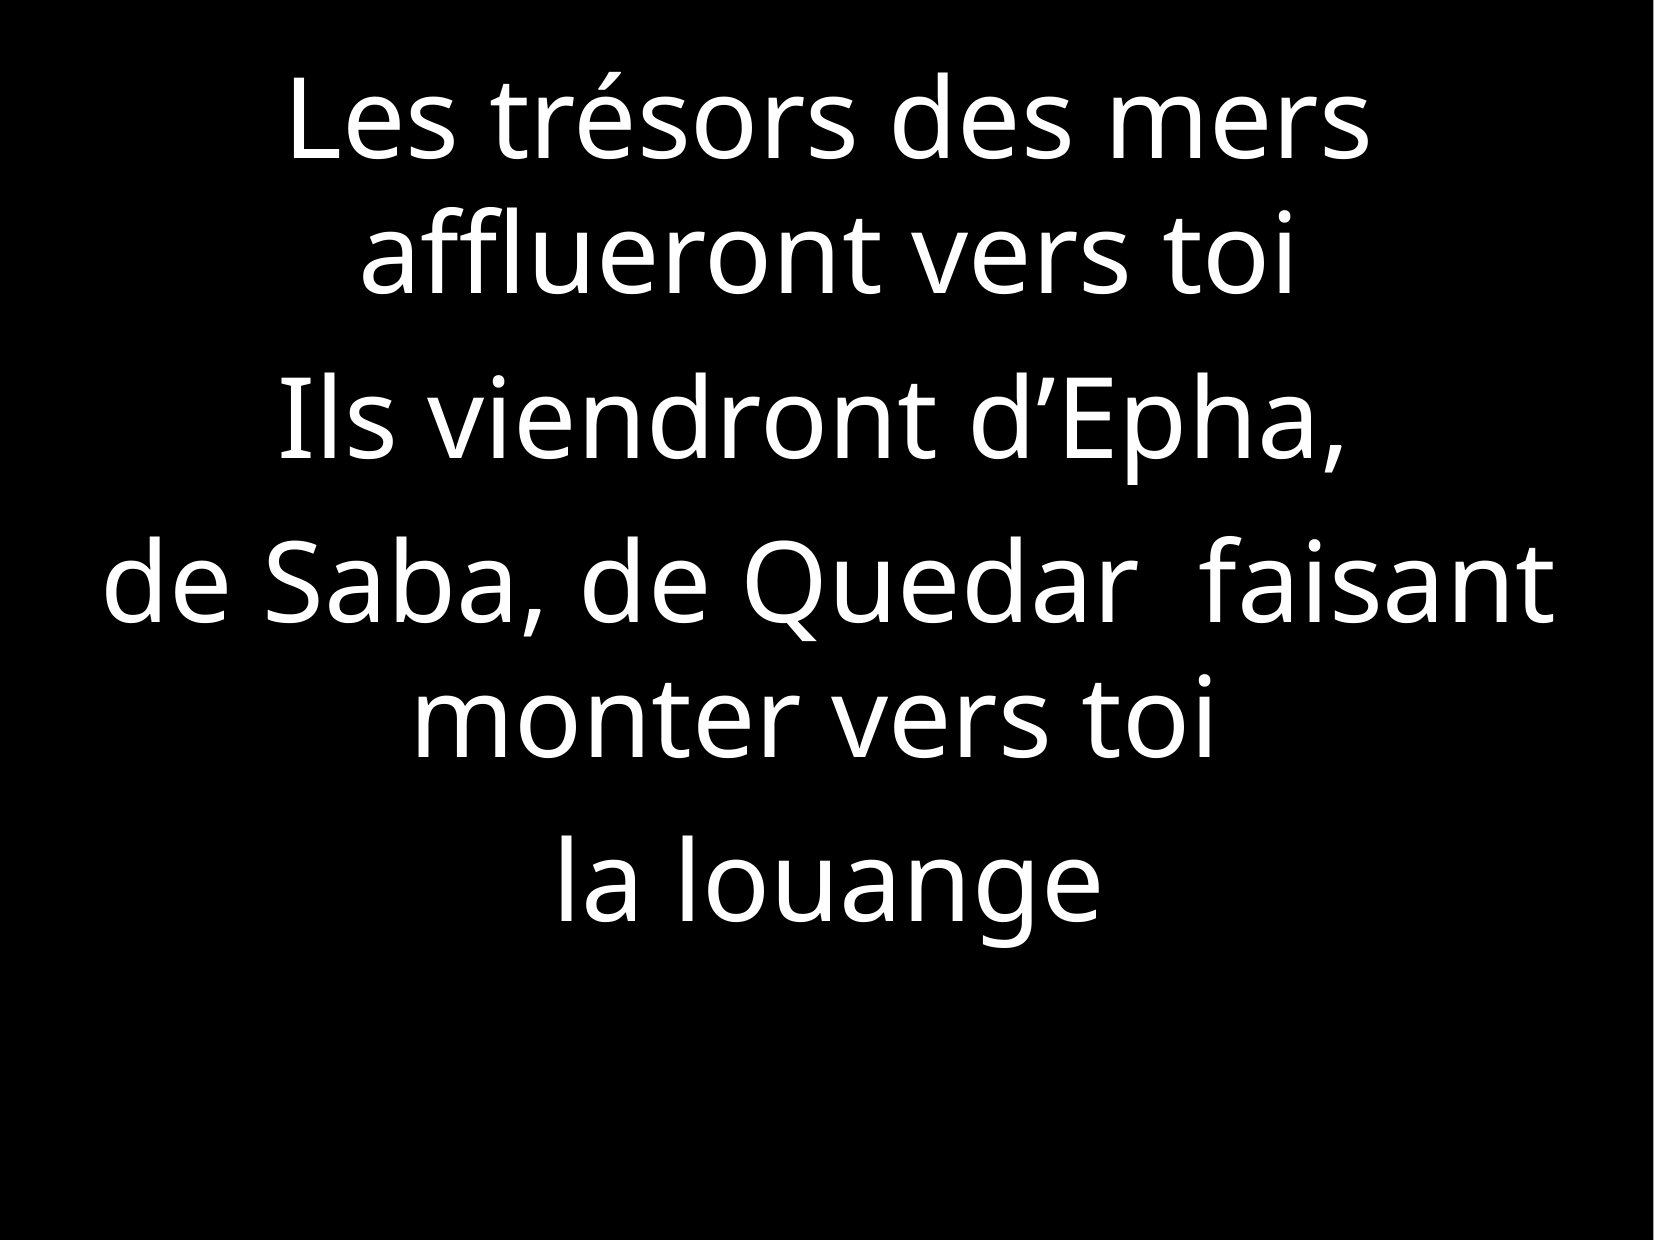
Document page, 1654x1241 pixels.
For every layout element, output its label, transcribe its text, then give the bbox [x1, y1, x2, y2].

list Les trésors des mers afflueront vers toi Ils viendront d’Epha, de Saba, de Quedar faisant monter vers toi la louange [82, 39, 1576, 681]
